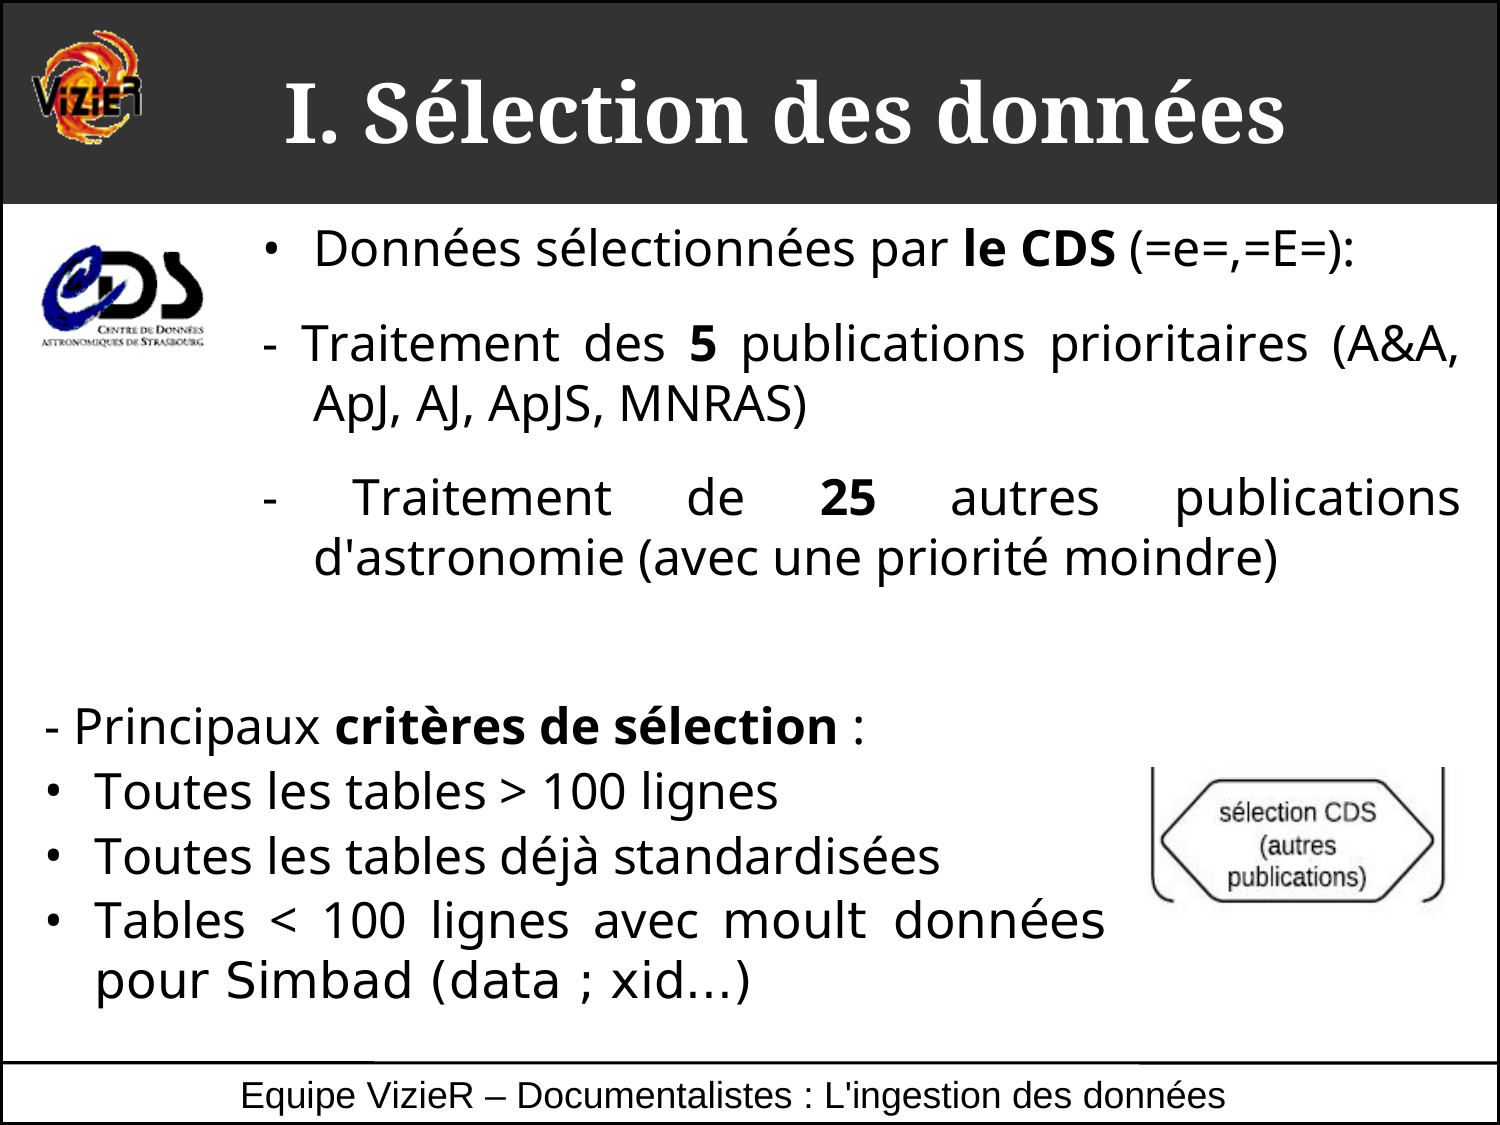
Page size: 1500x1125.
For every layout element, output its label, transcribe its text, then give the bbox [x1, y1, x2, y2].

picture [35, 244, 208, 355]
title I. Sélection des données [147, 13, 1425, 207]
picture [29, 29, 147, 148]
text_box - Principaux critères de sélection : Toutes les tables > 100 lignes Toutes les tables déjà standardisées Tables < 100 lignes avec ‏moult données pour Simbad (data ; xid...)‏ [29, 687, 1122, 1125]
picture [1133, 767, 1459, 916]
list Données sélectionnées par le CDS (=e=,=E=): - Traitement des 5 publications prioritaires (A&A, ApJ, AJ, ApJS, MNRAS) - Traitement de 25 autres publications d'astronomie (avec une priorité moindre)‏ [247, 209, 1477, 815]
